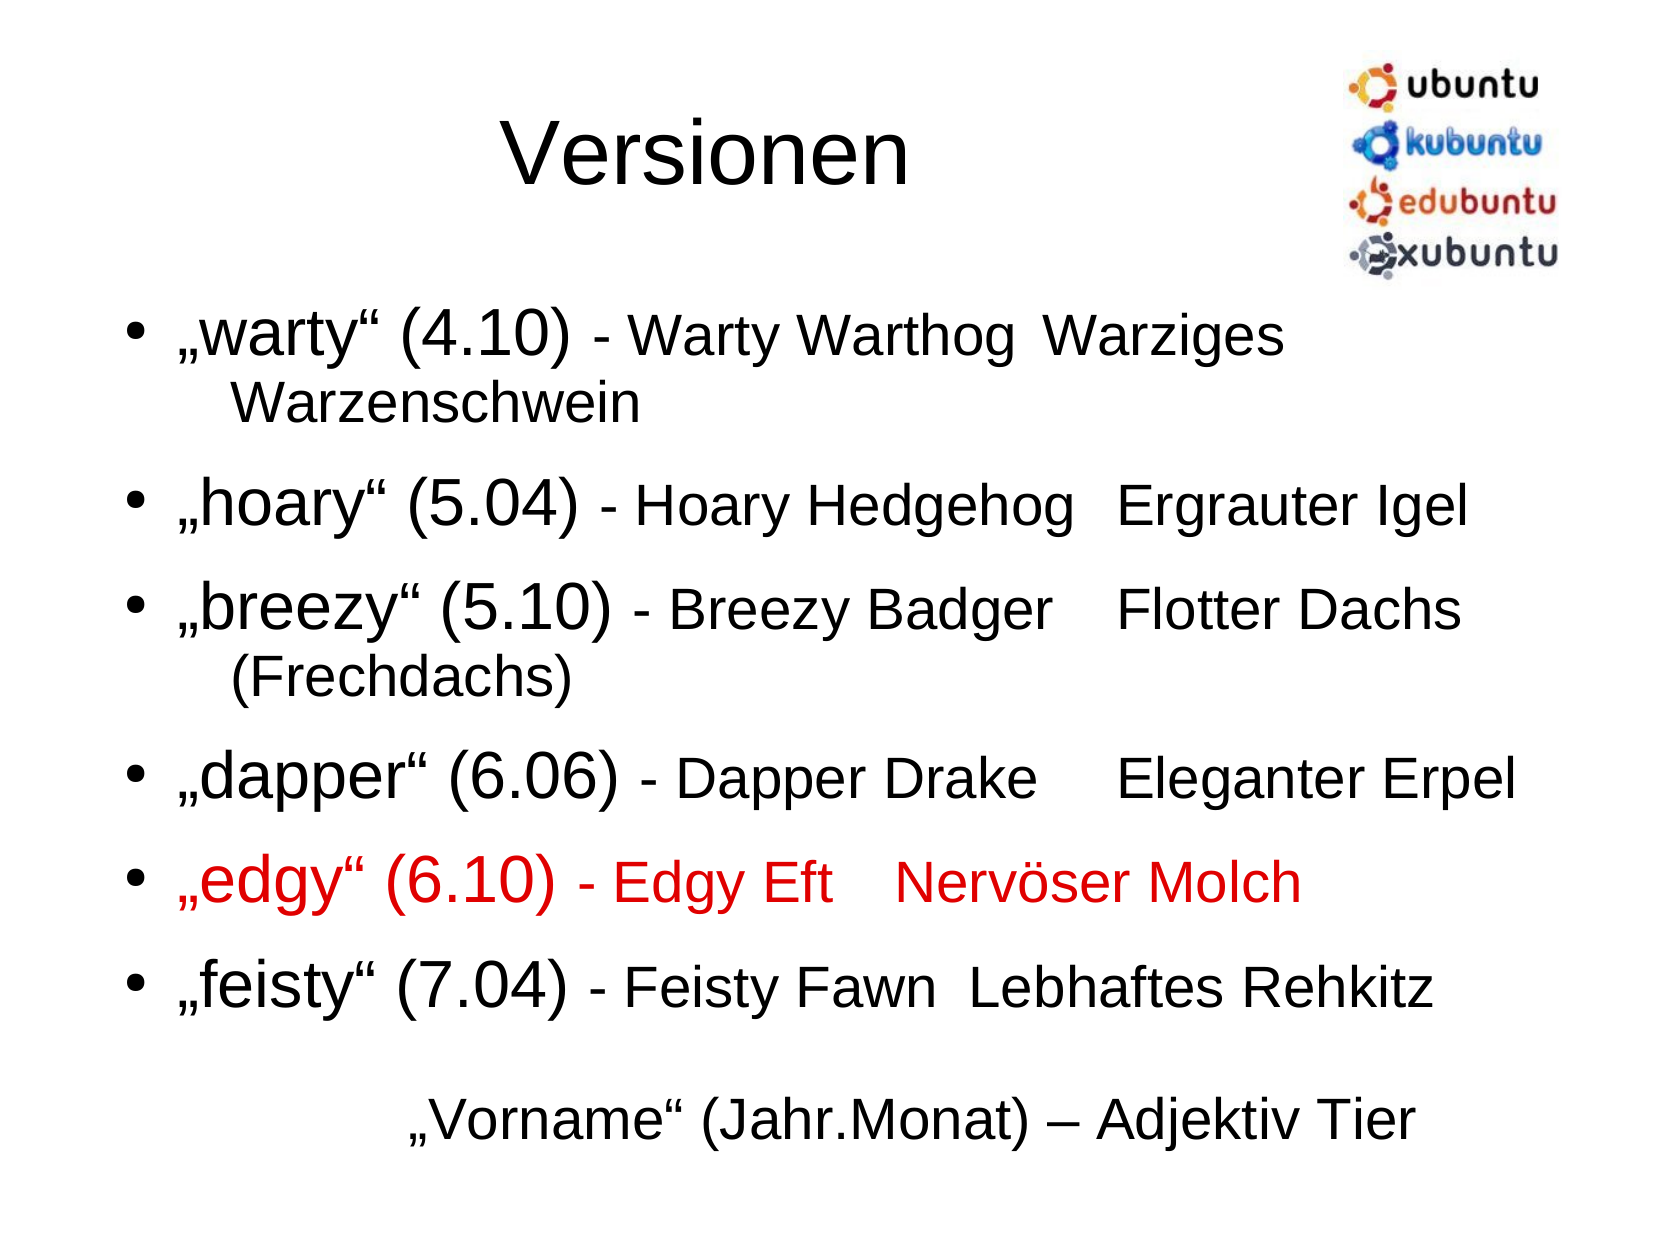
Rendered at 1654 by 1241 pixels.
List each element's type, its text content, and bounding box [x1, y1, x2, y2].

picture [1343, 50, 1565, 295]
list „warty“ (4.10) - Warty Warthog Warziges Warzenschwein „hoary“ (5.04) - Hoary Hedgehog Ergrauter Igel „breezy“ (5.10) - Breezy Badger Flotter Dachs (Frechdachs) „dapper“ (6.06) - Dapper Drake Eleganter Erpel „edgy“ (6.10) - Edgy Eft Nervöser Molch „feisty“ (7.04) - Feisty Fawn Lebhaftes Rehkitz „Vorname“ (Jahr.Monat) – Adjektiv Tier [88, 295, 1577, 1152]
title Versionen [82, 49, 1329, 257]
